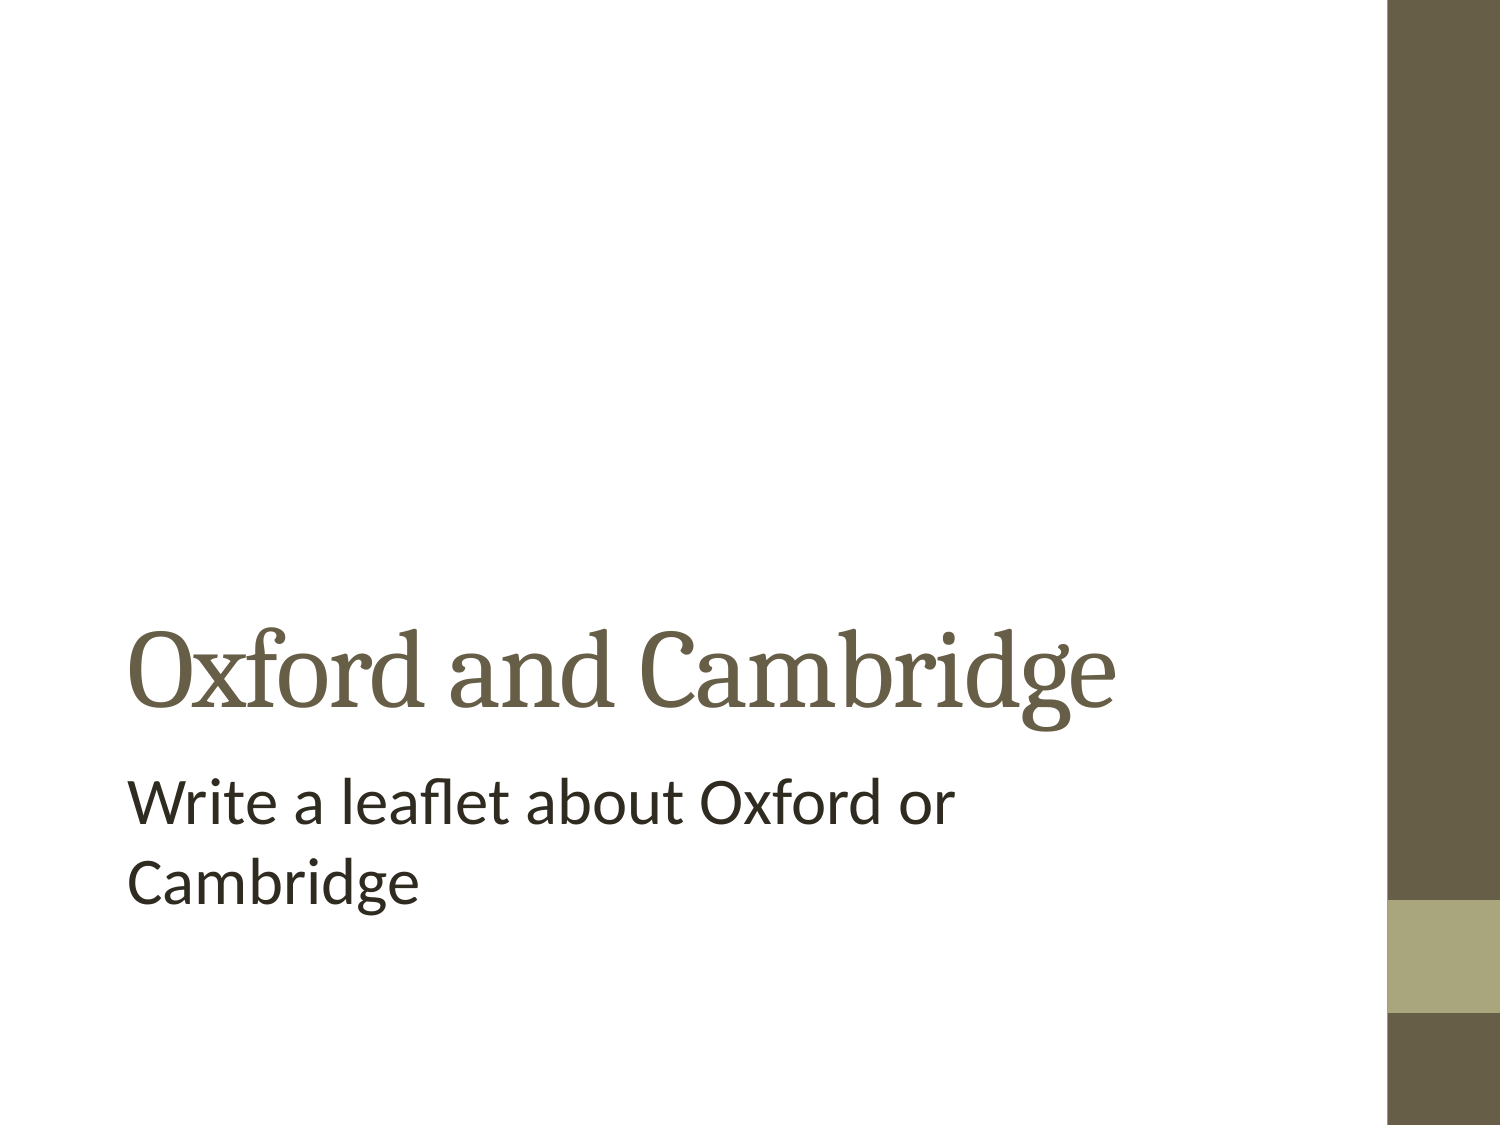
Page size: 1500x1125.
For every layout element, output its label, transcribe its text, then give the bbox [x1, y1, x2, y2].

title Oxford and Cambridge [112, 312, 1351, 739]
subtitle Write a leaflet about Oxford or Cambridge [112, 750, 1173, 925]
